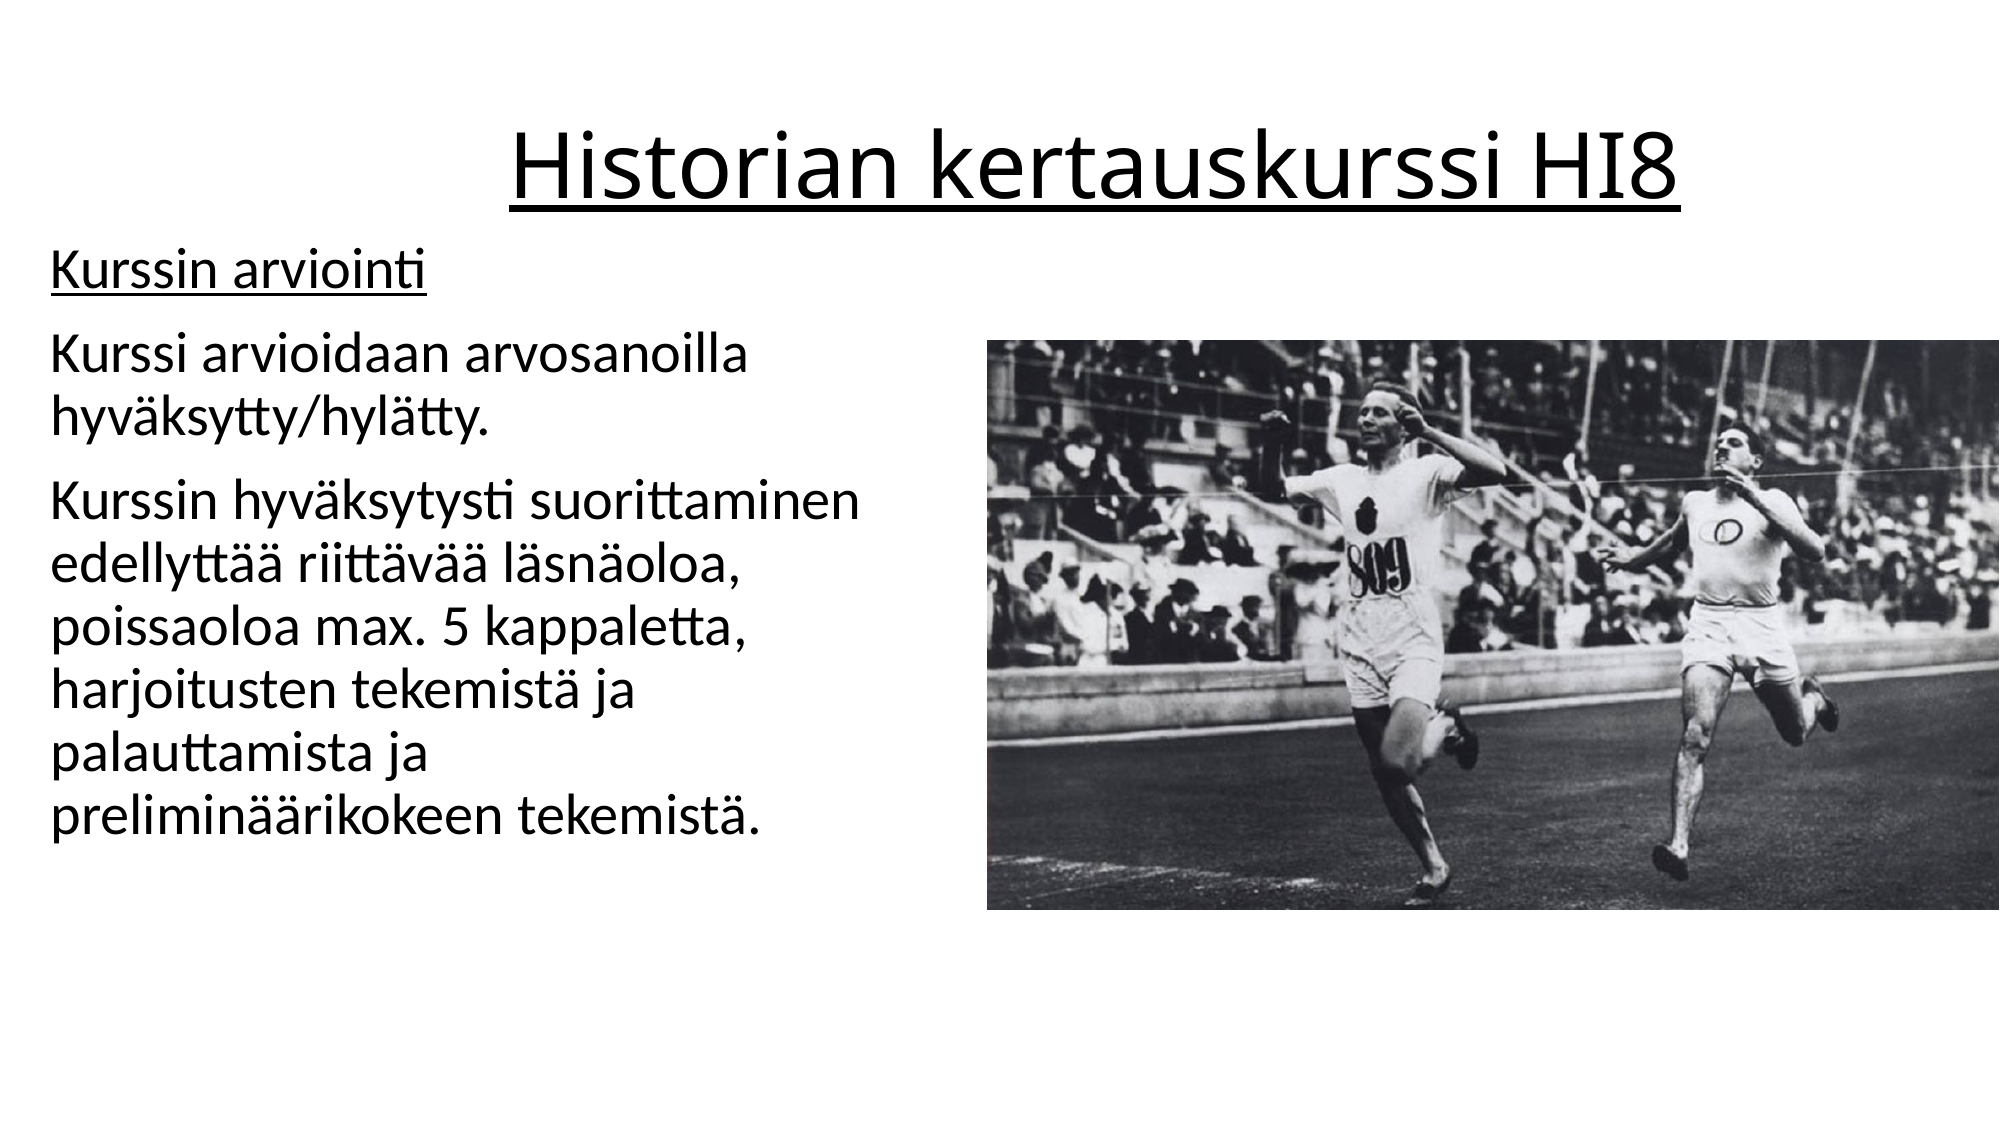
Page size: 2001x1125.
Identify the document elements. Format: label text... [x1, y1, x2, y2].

list Kurssin arviointi Kurssi arvioidaan arvosanoilla hyväksytty/hylätty. Kurssin hyväksytysti suorittaminen edellyttää riittävää läsnäoloa, poissaoloa max. 5 kappaletta, harjoitusten tekemistä ja palauttamista ja preliminäärikokeen tekemistä. [35, 231, 886, 945]
title Historian kertauskurssi HI8 [137, 59, 1863, 278]
picture [987, 340, 1999, 910]
